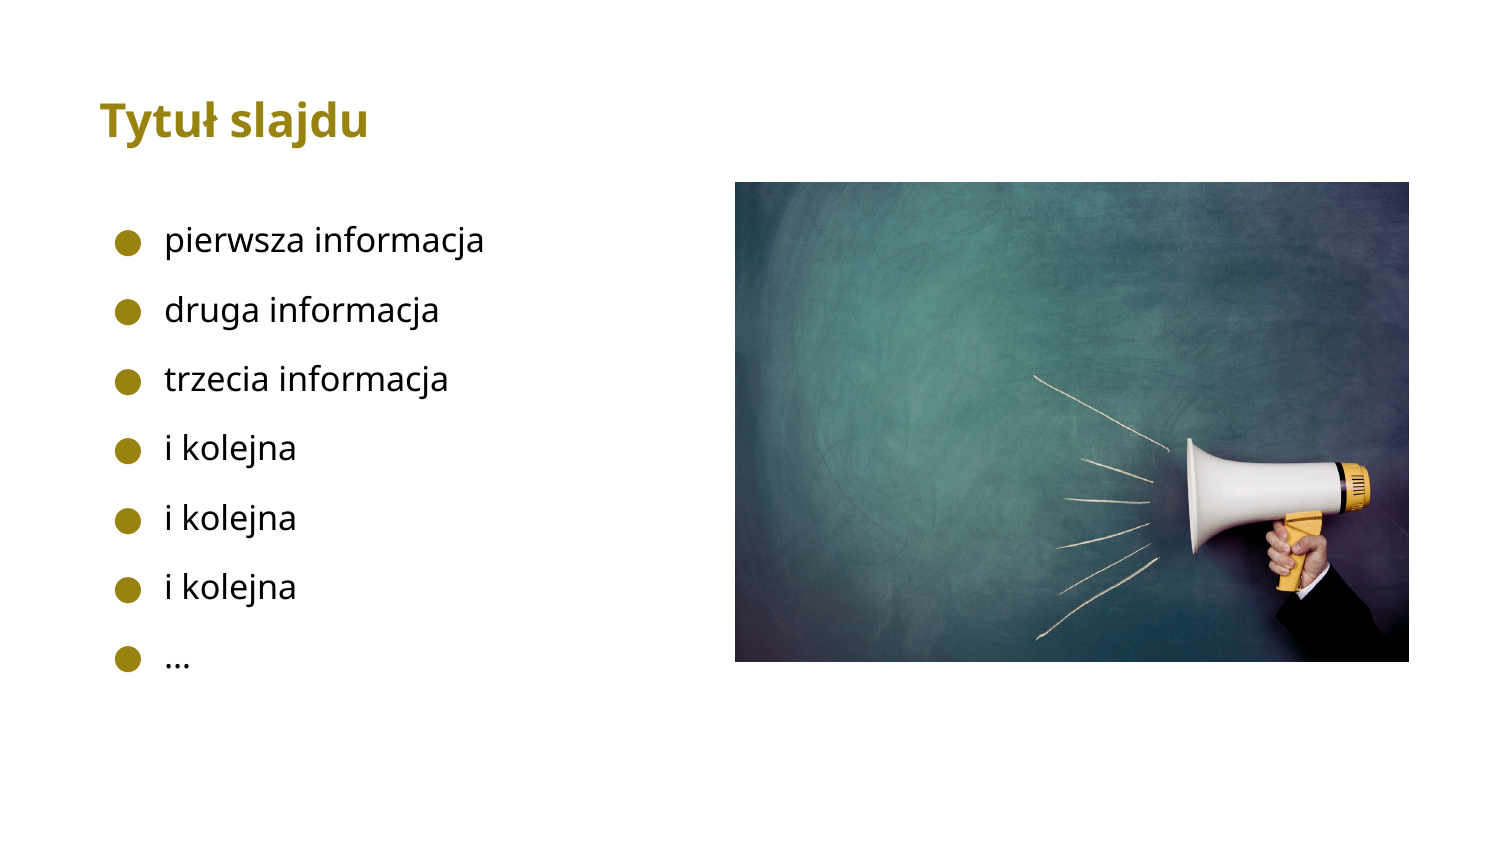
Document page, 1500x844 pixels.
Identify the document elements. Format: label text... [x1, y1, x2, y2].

picture [852, 182, 1409, 662]
list pierwsza informacja druga informacja trzecia informacja i kolejna i kolejna i kolejna … [81, 178, 852, 700]
title Tytuł slajdu [84, 72, 821, 167]
